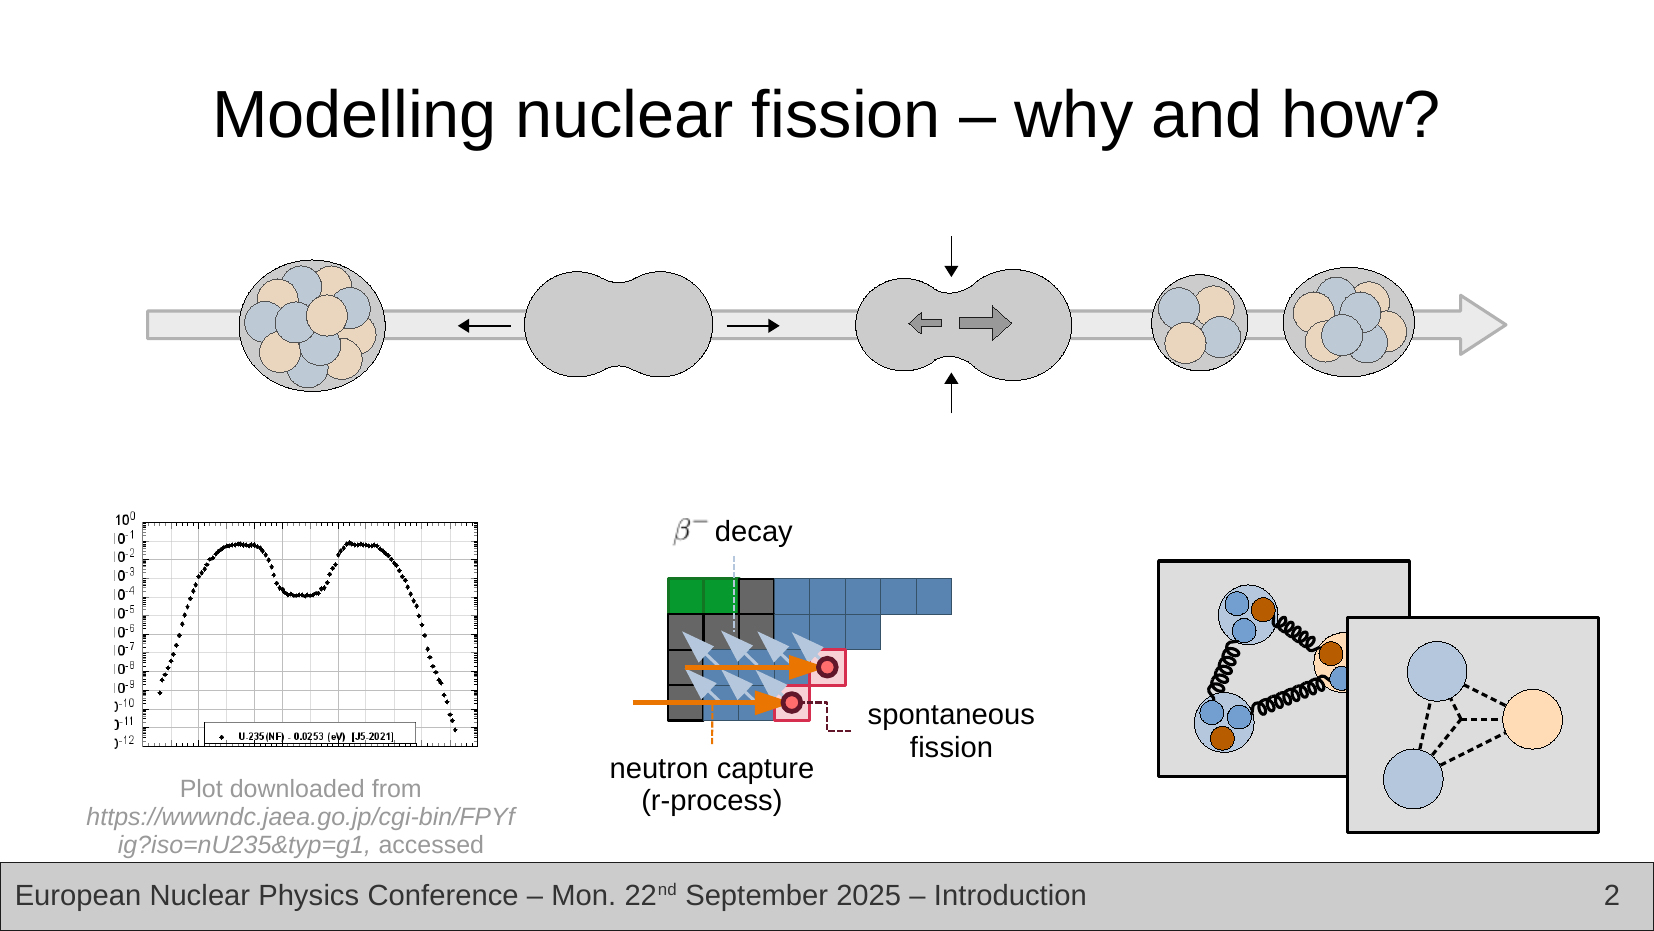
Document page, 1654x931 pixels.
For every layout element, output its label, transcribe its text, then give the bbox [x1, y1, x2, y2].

text_box neutron capture (r-process) [592, 744, 832, 825]
text_box <number> [1471, 862, 1635, 929]
text_box [726, 670, 767, 697]
text_box spontaneous fission [851, 690, 1052, 772]
picture [114, 499, 488, 765]
text_box [147, 259, 1506, 392]
text_box [739, 694, 750, 700]
title Modelling nuclear fission – why and how? [82, 37, 1571, 193]
text_box European Nuclear Physics Conference – Mon. 22nd September 2025 – Introduction [0, 854, 1264, 931]
text_box [691, 670, 736, 700]
text_box Plot downloaded from https://wwwndc.jaea.go.jp/cgi-bin/FPYfig?iso=nU235&typ=g1, accessed 22/04/2024 [70, 767, 532, 852]
text_box decay [660, 507, 809, 556]
picture [670, 517, 713, 547]
text_box [702, 694, 714, 700]
text_box [1158, 561, 1599, 833]
text_box [1264, 862, 1654, 931]
text_box [668, 578, 952, 721]
